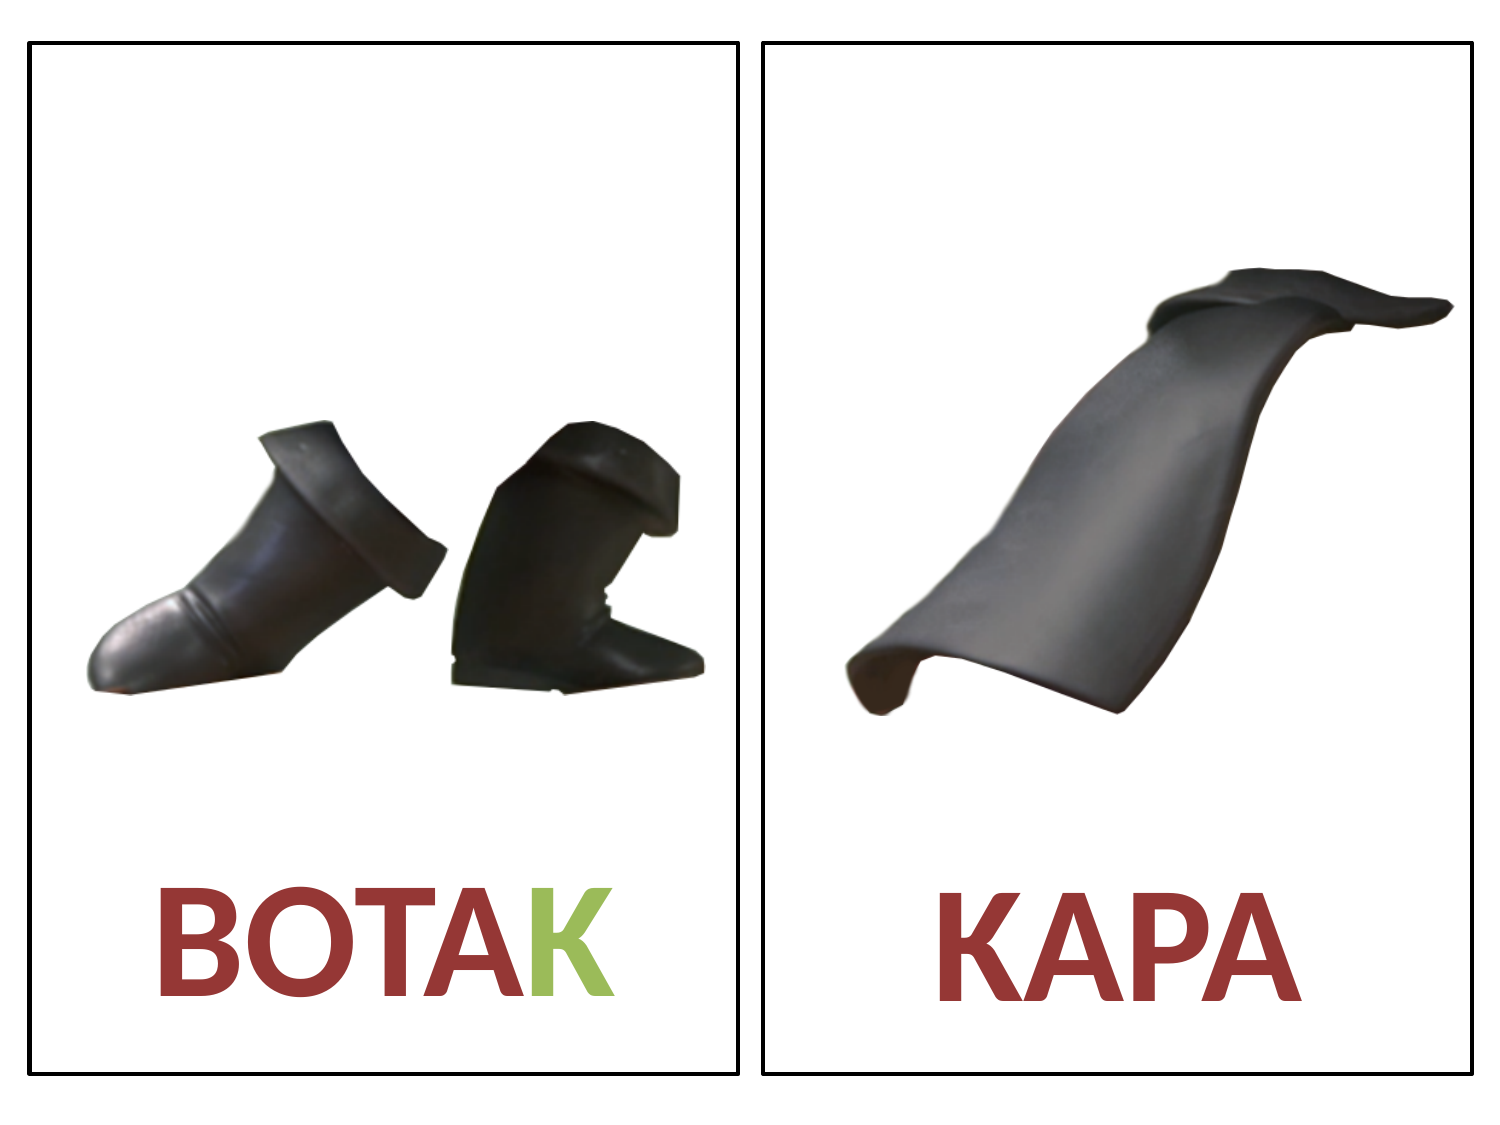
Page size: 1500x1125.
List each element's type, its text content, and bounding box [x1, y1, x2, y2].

picture [844, 267, 1455, 716]
picture [450, 421, 706, 696]
text_box KAPA [917, 827, 1318, 1043]
picture [86, 420, 449, 696]
text_box BOTAK [136, 822, 631, 1038]
